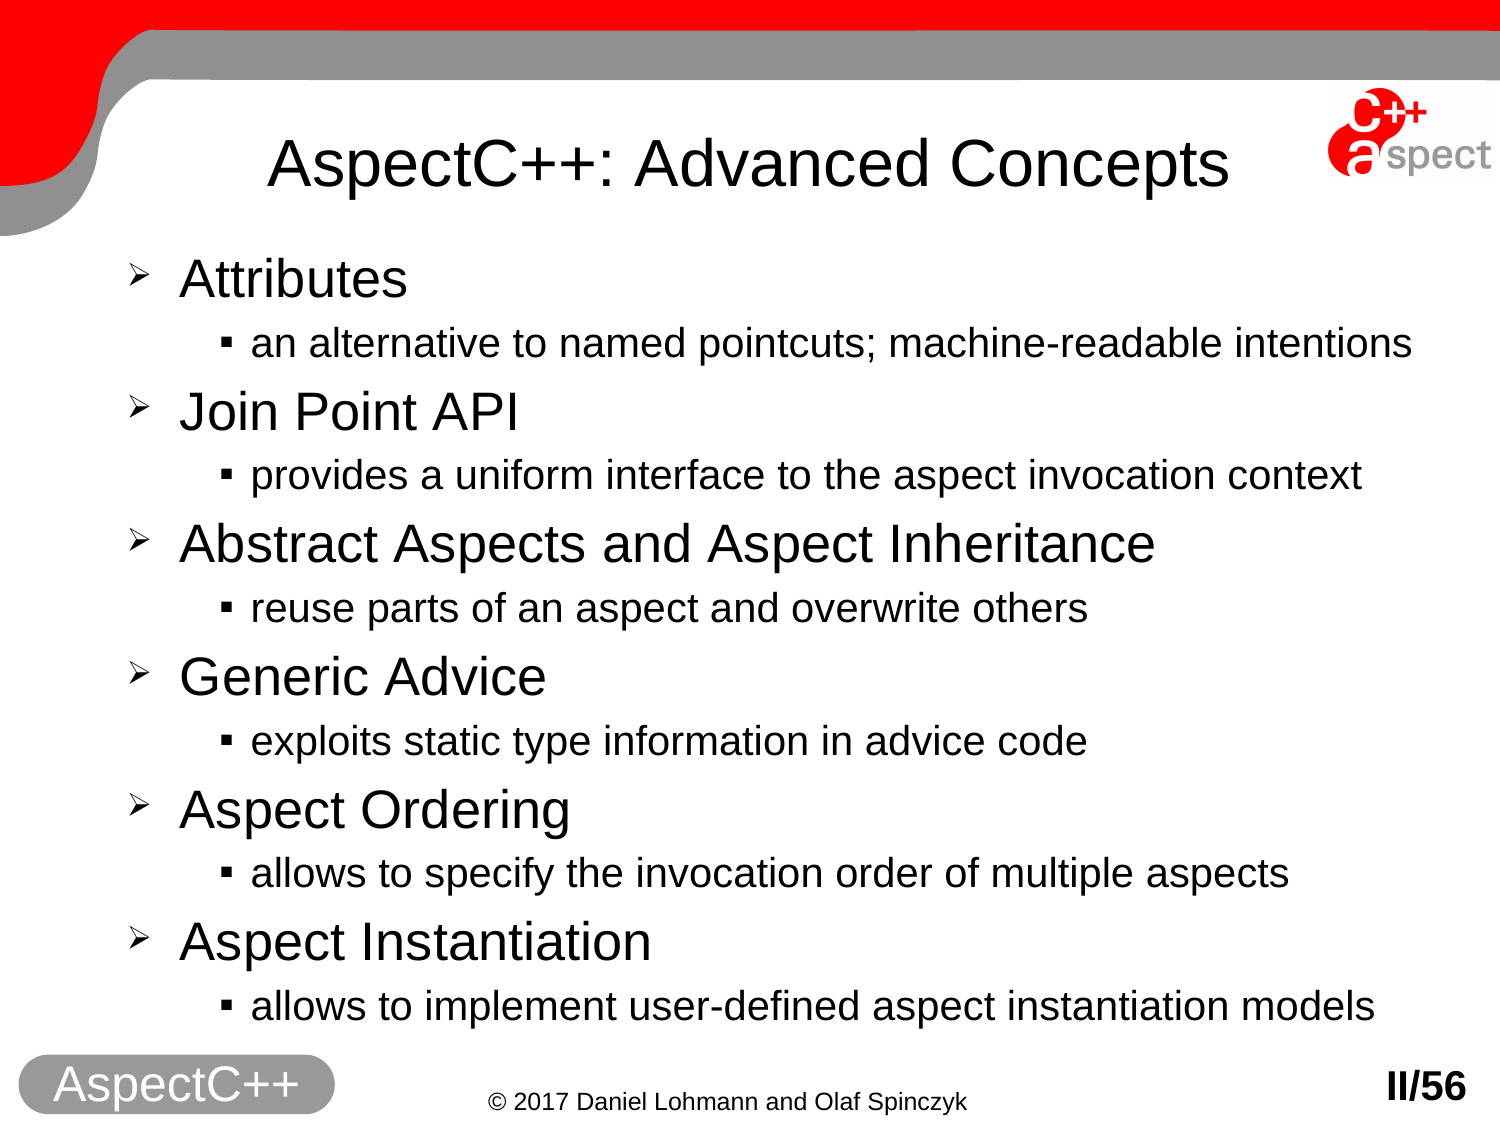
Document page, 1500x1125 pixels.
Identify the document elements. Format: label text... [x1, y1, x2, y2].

list Attributes an alternative to named pointcuts; machine-readable intentions Join Point API provides a uniform interface to the aspect invocation context Abstract Aspects and Aspect Inheritance reuse parts of an aspect and overwrite others Generic Advice exploits static type information in advice code Aspect Ordering allows to specify the invocation order of multiple aspects Aspect Instantiation allows to implement user-defined aspect instantiation models [126, 248, 1459, 1030]
title AspectC++: Advanced Concepts [112, 98, 1388, 223]
